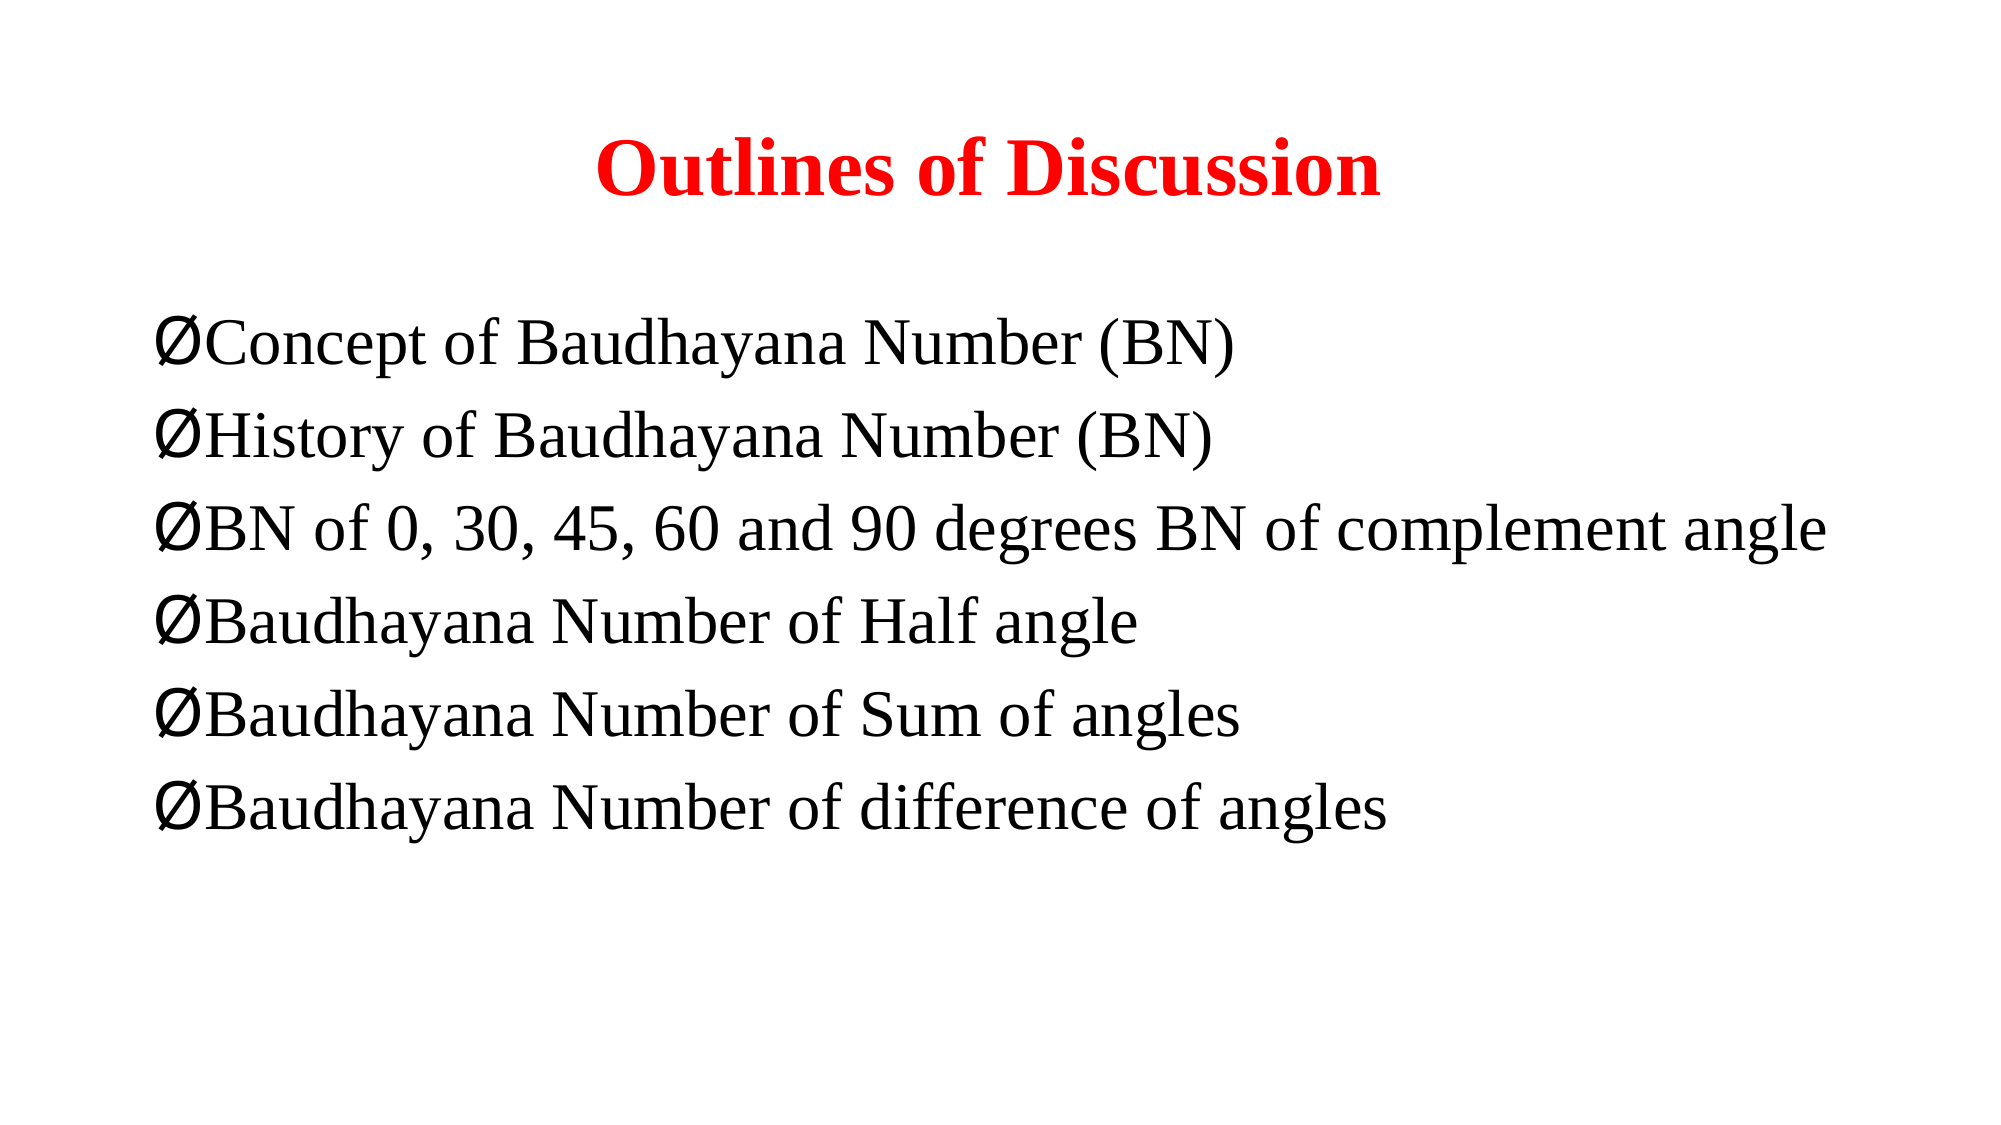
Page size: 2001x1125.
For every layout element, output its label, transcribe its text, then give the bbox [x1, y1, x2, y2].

list Concept of Baudhayana Number (BN) History of Baudhayana Number (BN) BN of 0, 30, 45, 60 and 90 degrees BN of complement angle Baudhayana Number of Half angle Baudhayana Number of Sum of angles Baudhayana Number of difference of angles [137, 299, 1863, 1014]
title Outlines of Discussion [114, 59, 1863, 278]
